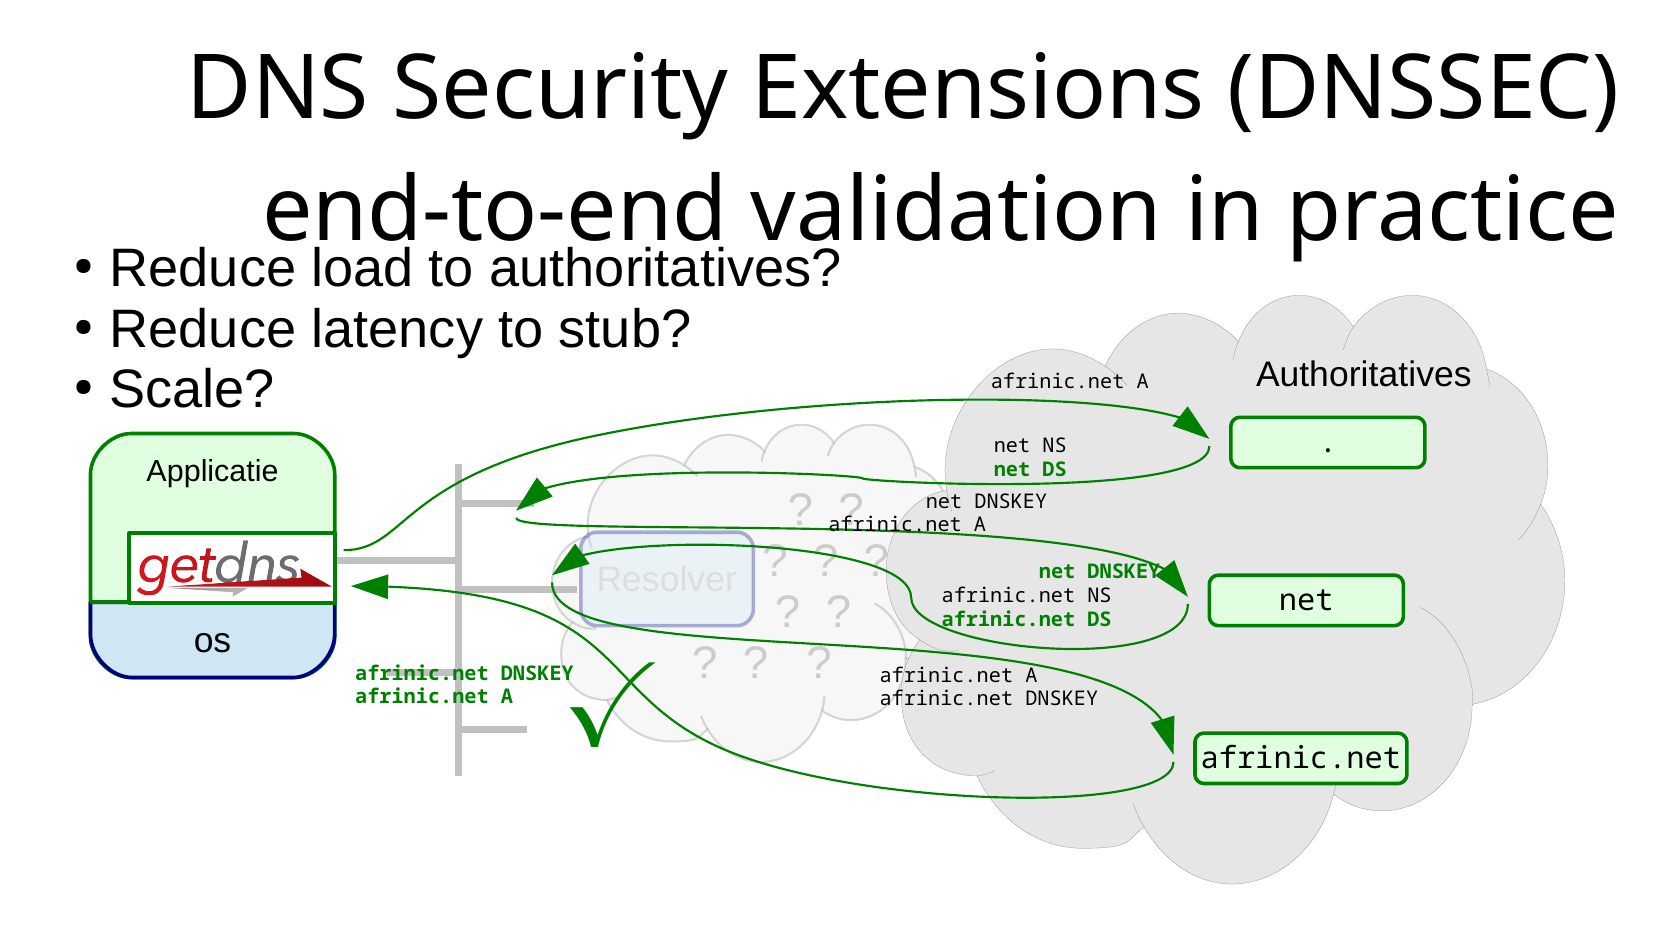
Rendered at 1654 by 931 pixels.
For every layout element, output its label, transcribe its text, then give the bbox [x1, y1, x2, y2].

title DNS Security Extensions (DNSSEC) end-to-end validation in practice [1, 23, 1620, 221]
text_box Reduce load to authoritatives? Reduce latency to stub? Scale? [59, 230, 957, 427]
picture [88, 295, 1565, 885]
